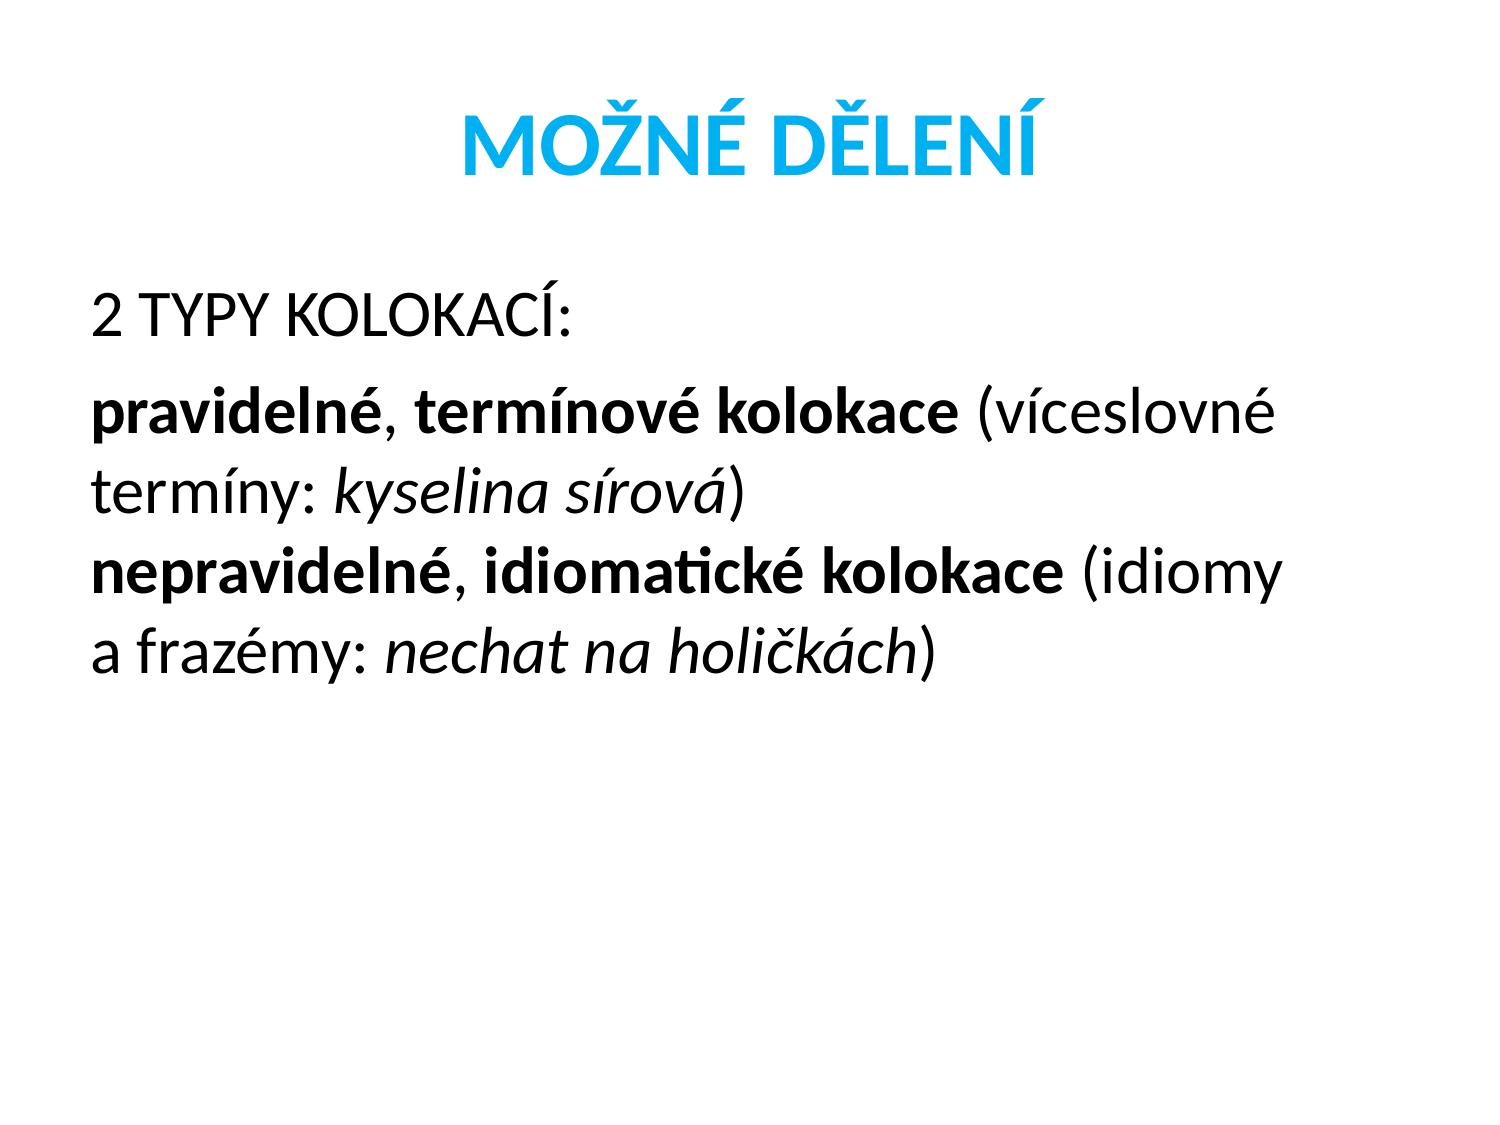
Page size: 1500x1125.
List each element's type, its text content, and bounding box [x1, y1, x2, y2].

title MOŽNÉ DĚLENÍ [75, 45, 1426, 233]
list 2 TYPY KOLOKACÍ: pravidelné, termínové kolokace (víceslovné termíny: kyselina sírová) nepravidelné, idiomatické kolokace (idiomy a frazémy: nechat na holičkách) [75, 262, 1426, 1005]
